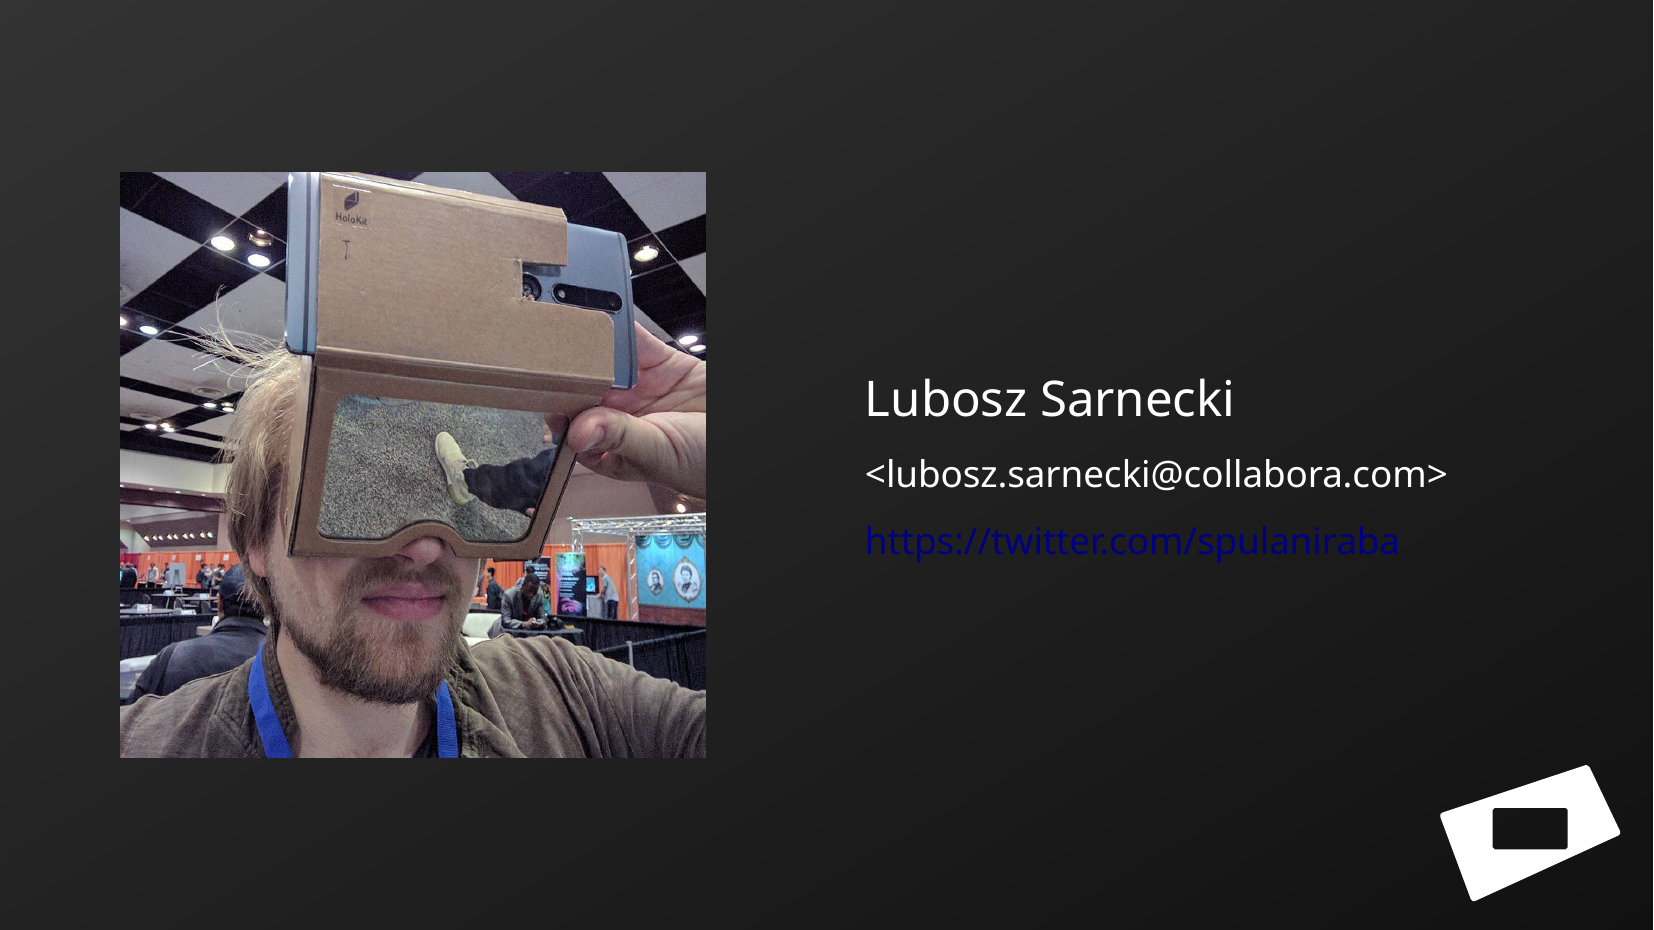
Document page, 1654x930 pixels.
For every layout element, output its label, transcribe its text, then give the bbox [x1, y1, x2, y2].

picture [120, 172, 706, 758]
picture [1440, 765, 1621, 902]
list Lubosz Sarnecki <lubosz.sarnecki@collabora.com> https://twitter.com/spulaniraba [823, 363, 1514, 567]
